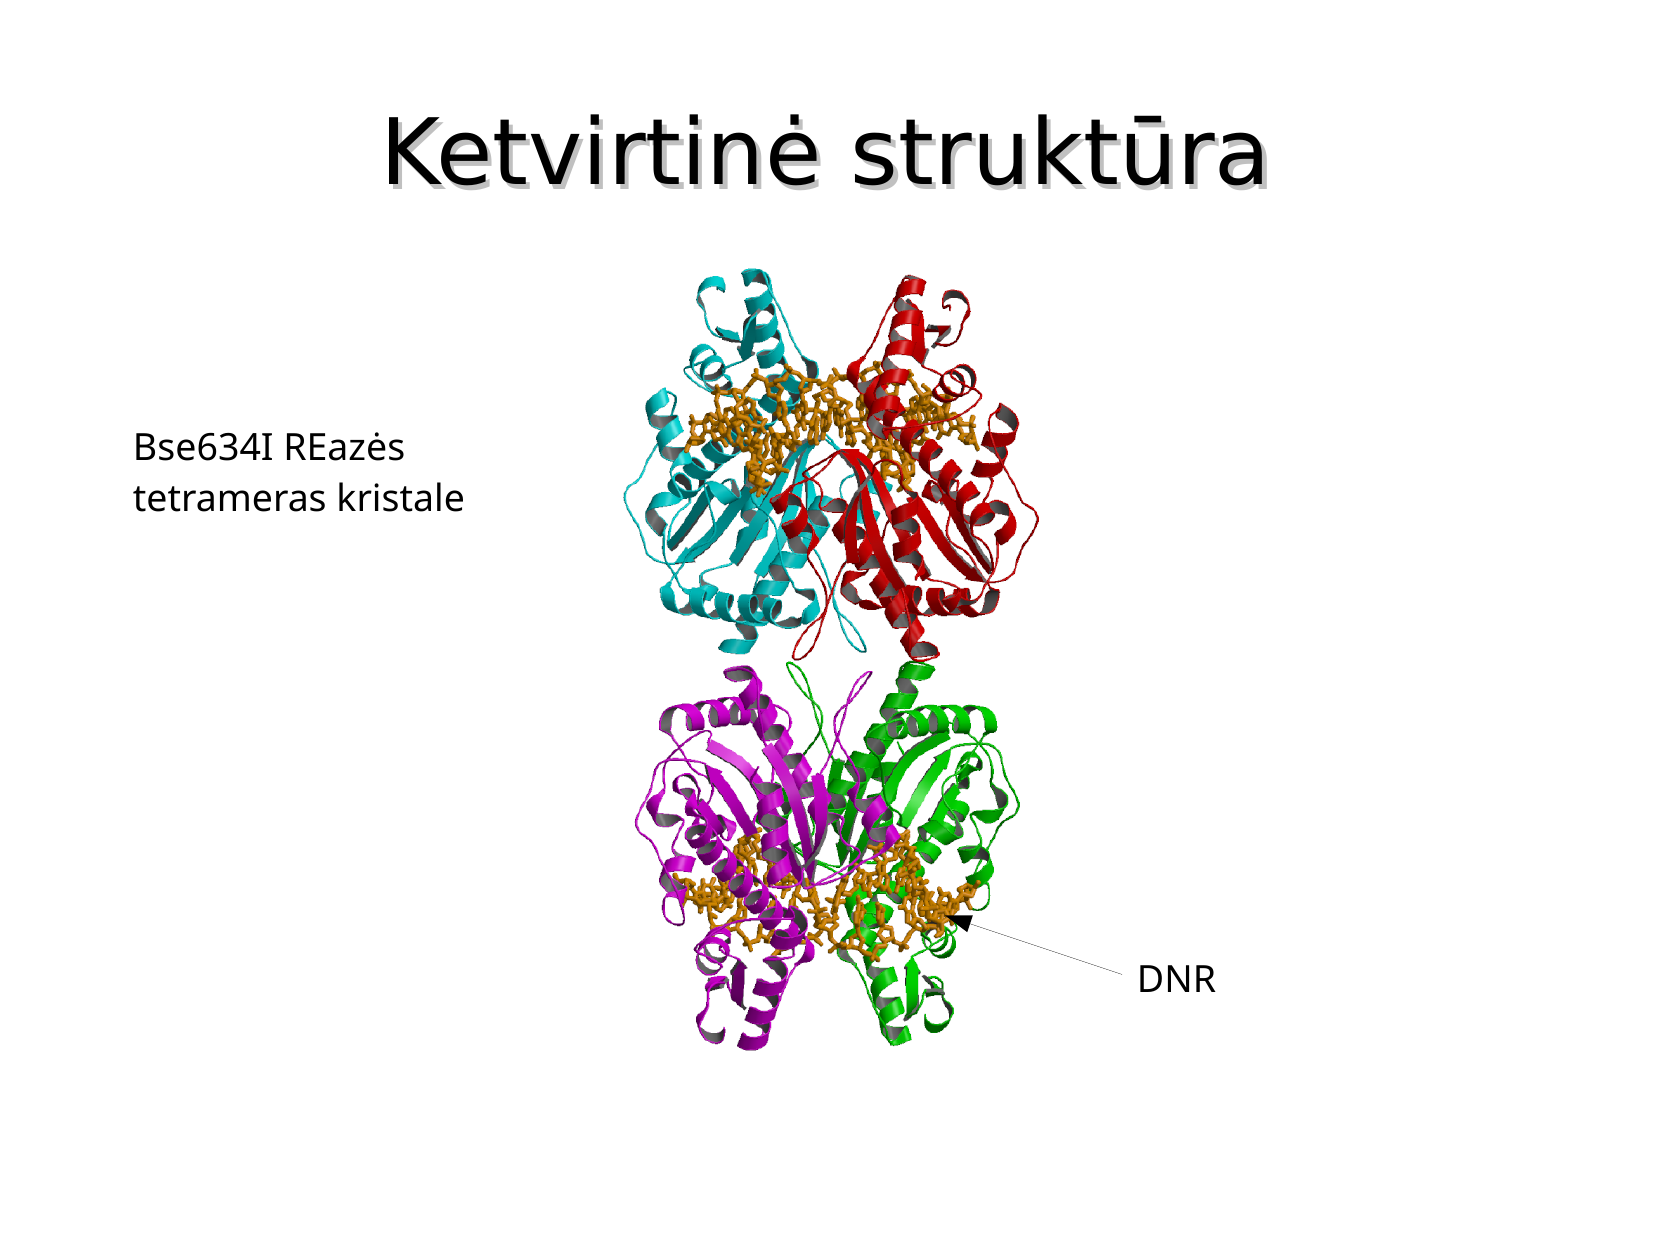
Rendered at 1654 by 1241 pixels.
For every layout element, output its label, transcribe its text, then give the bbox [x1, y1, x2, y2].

text_box DNR [1122, 944, 1270, 1006]
text_box Bse634I REazės tetrameras kristale [118, 413, 496, 520]
picture [620, 265, 1041, 1053]
title Ketvirtinė struktūra [82, 56, 1571, 250]
